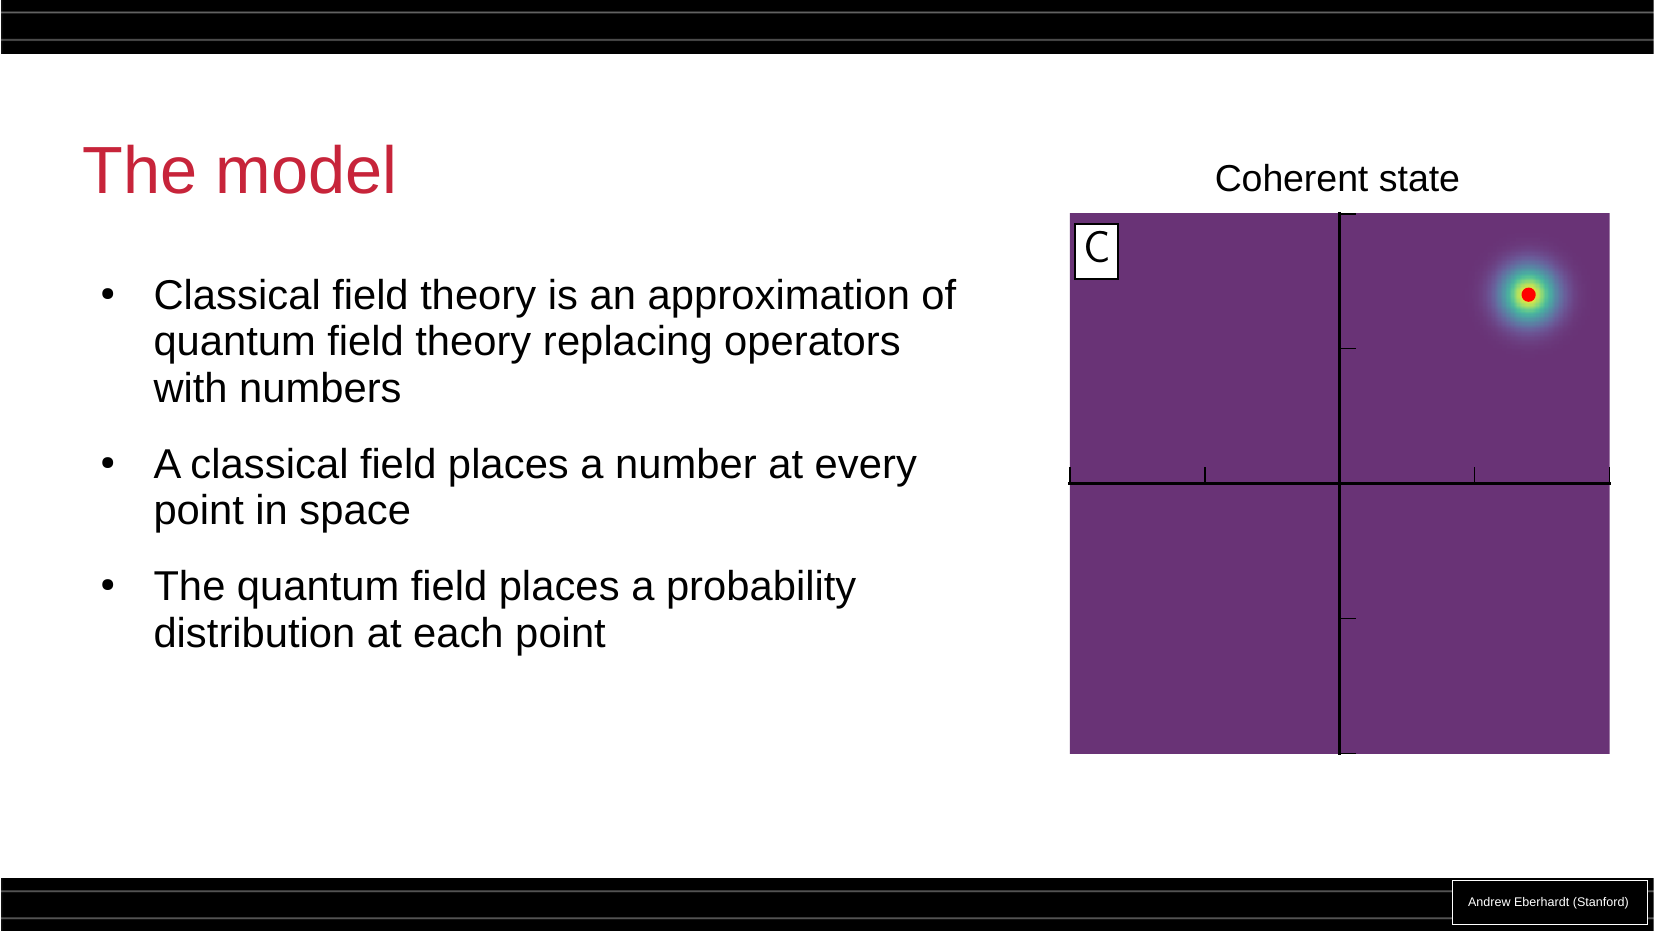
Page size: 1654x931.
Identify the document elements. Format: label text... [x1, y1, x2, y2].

text_box Coherent state [1200, 150, 1486, 207]
picture [1055, 198, 1626, 769]
list Classical field theory is an approximation of quantum field theory replacing operators with numbers A classical field places a number at every point in space The quantum field places a probability distribution at each point [82, 271, 961, 851]
text_box Andrew Eberhardt (Stanford) [1452, 880, 1648, 925]
title The model [82, 92, 1571, 249]
picture [1, 0, 1654, 54]
picture [1, 878, 1654, 931]
